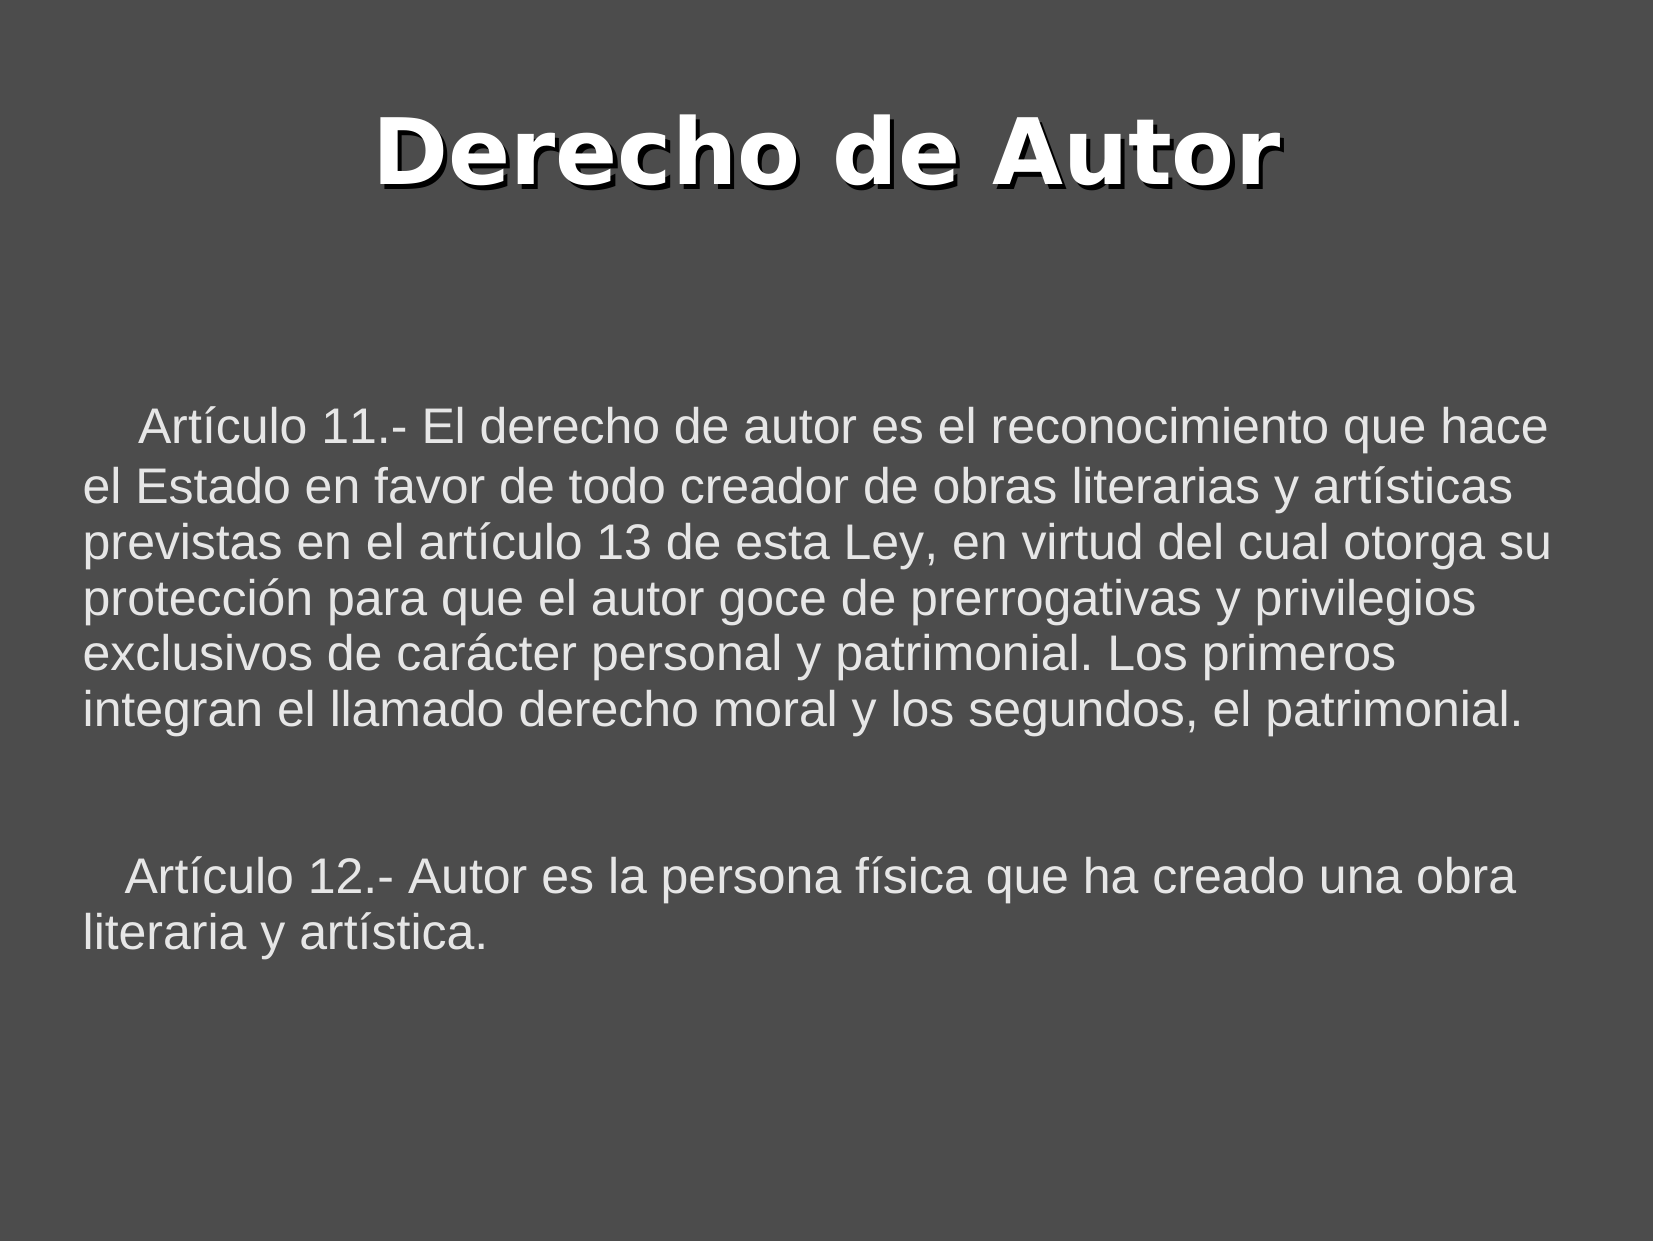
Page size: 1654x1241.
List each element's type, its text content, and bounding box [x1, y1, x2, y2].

title Derecho de Autor [82, 49, 1571, 257]
subtitle Artículo 11.- El derecho de autor es el reconocimiento que hace el Estado en favor de todo creador de obras literarias y artísticas previstas en el artículo 13 de esta Ley, en virtud del cual otorga su protección para que el autor goce de prerrogativas y privilegios exclusivos de carácter personal y patrimonial. Los primeros integran el llamado derecho moral y los segundos, el patrimonial. Artículo 12.- Autor es la persona física que ha creado una obra literaria y artística. [82, 297, 1571, 1102]
